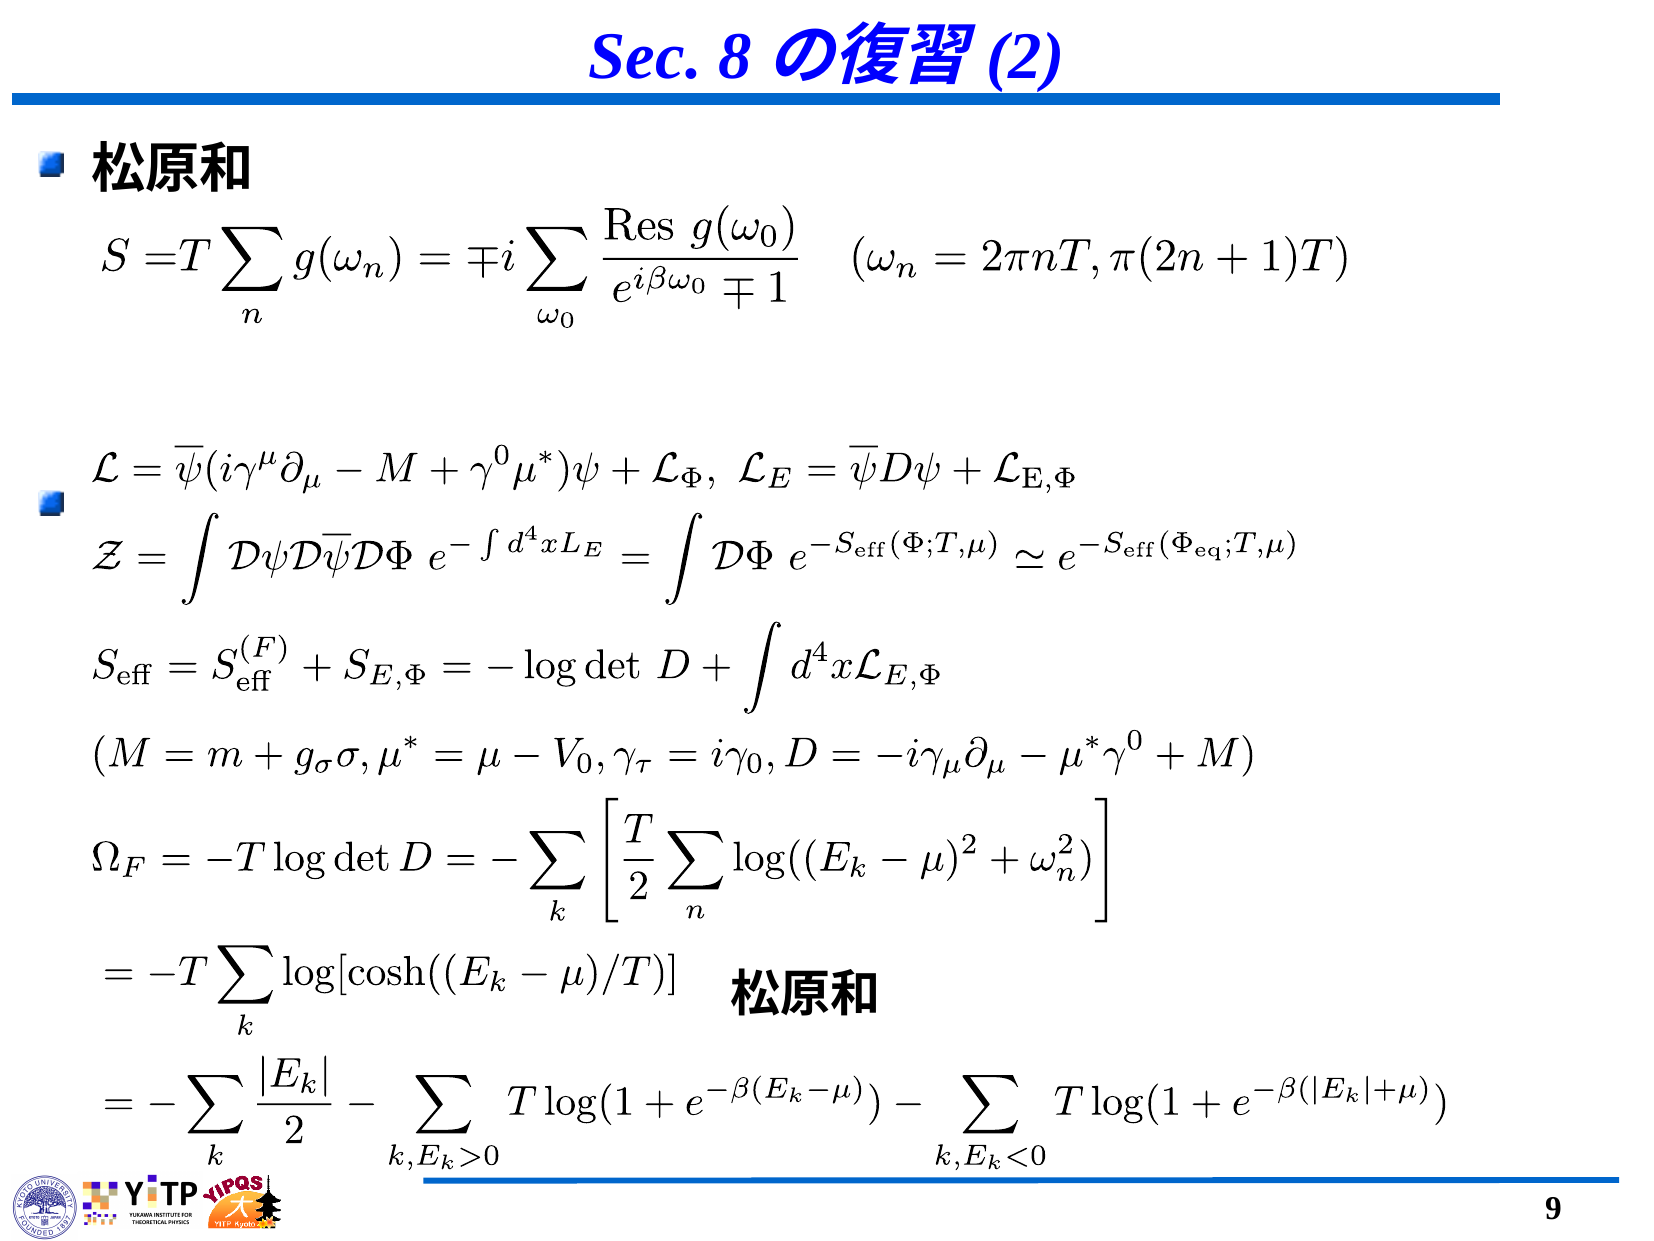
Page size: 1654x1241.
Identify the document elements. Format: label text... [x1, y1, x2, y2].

picture [11, 1171, 281, 1241]
text_box 松原和 [730, 953, 909, 1029]
text_box [90, 444, 1450, 1171]
text_box [99, 205, 1352, 328]
list 松原和 フェルミオン(ボソンについては平均場近似) [20, 124, 1621, 1137]
title Sec. 8の復習(2) [0, 0, 1654, 99]
